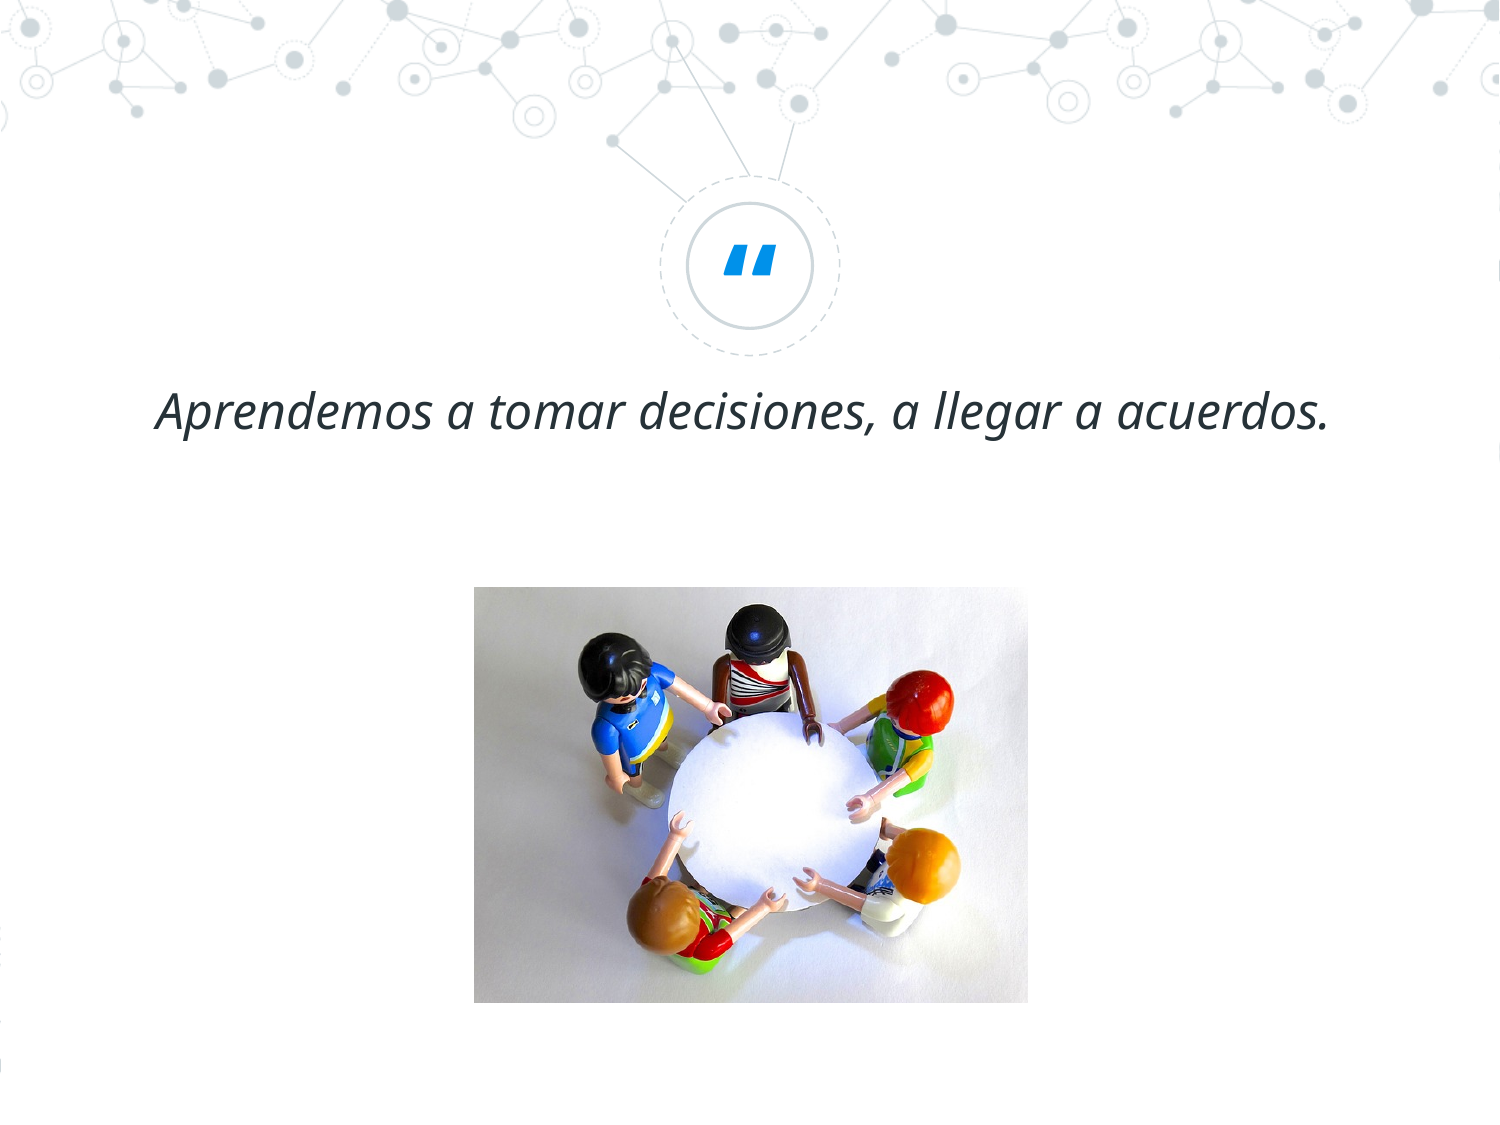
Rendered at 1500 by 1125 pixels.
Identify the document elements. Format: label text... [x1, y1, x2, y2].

list Aprendemos a tomar decisiones, a llegar a acuerdos. [141, 364, 1376, 473]
picture [0, 0, 1500, 1125]
